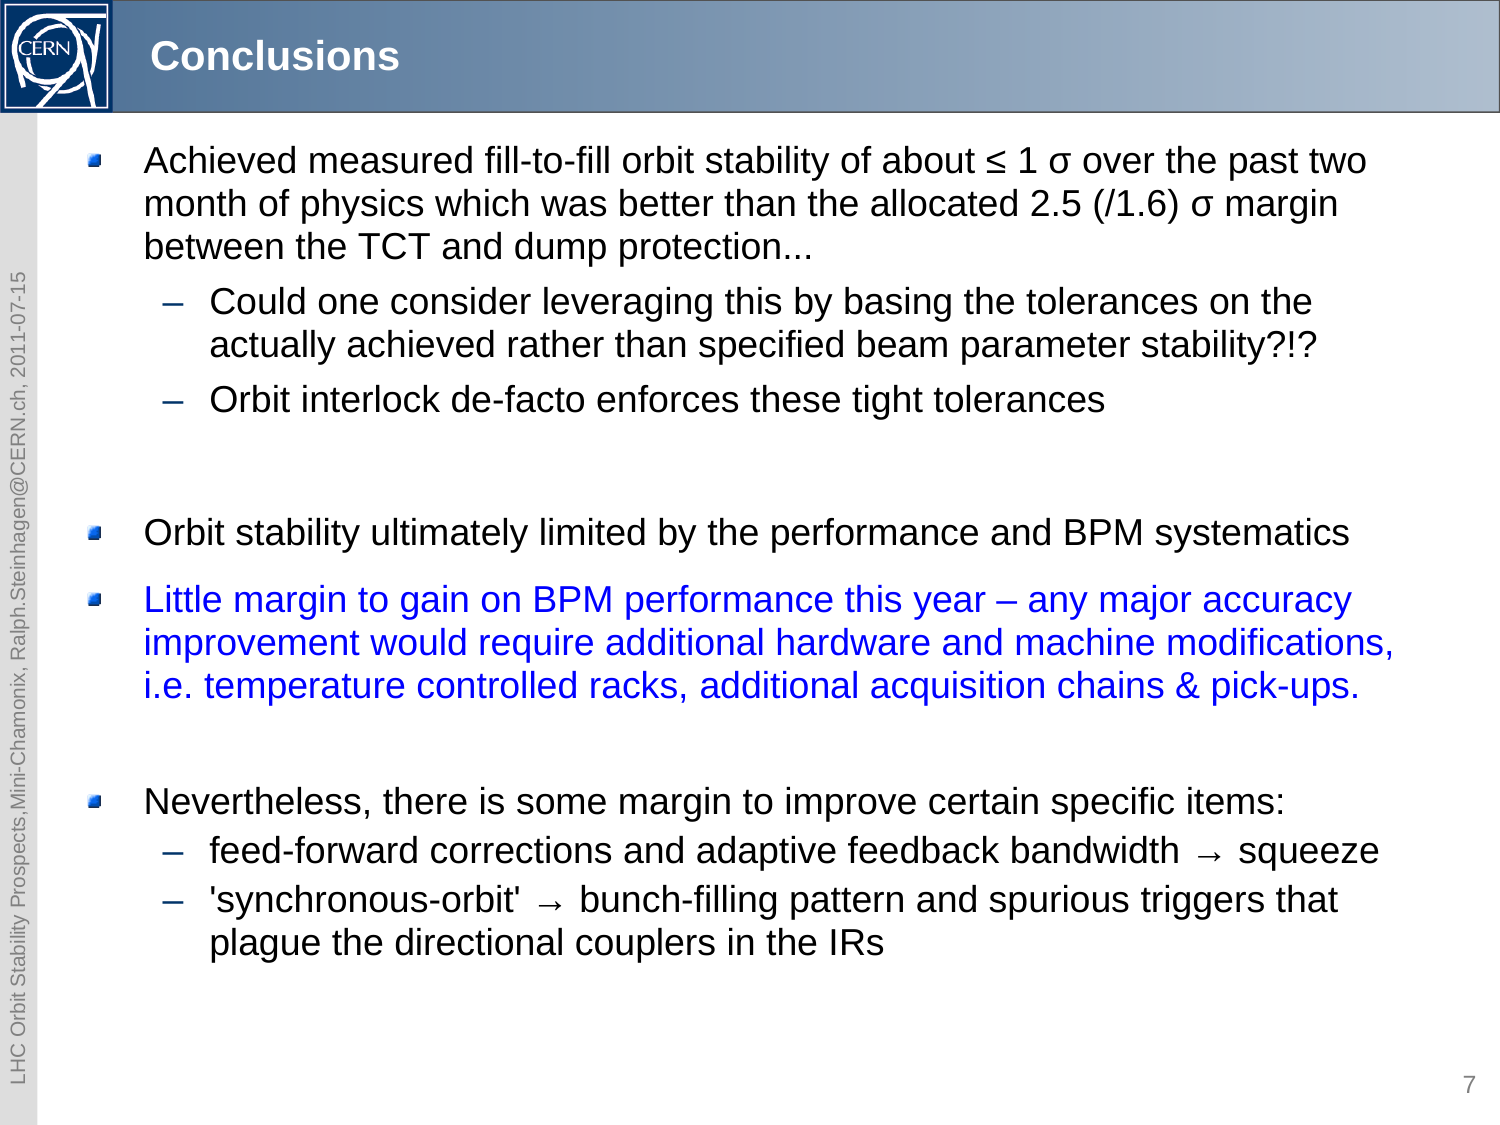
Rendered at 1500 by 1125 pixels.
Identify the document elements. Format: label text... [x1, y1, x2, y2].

list Achieved measured fill-to-fill orbit stability of about ≤ 1 σ over the past two month of physics which was better than the allocated 2.5 (/1.6) σ margin between the TCT and dump protection... Could one consider leveraging this by basing the tolerances on the actually achieved rather than specified beam parameter stability?!? Orbit interlock de-facto enforces these tight tolerances Orbit stability ultimately limited by the performance and BPM systematics Little margin to gain on BPM performance this year – any major accuracy improvement would require additional hardware and machine modifications, i.e. temperature controlled racks, additional acquisition chains & pick-ups. Nevertheless, there is some margin to improve certain specific items: feed-forward corrections and adaptive feedback bandwidth → squeeze 'synchronous-orbit' → bunch-filling pattern and spurious triggers that plague the directional couplers in the IRs [87, 137, 1438, 1030]
picture [0, 0, 113, 113]
title Conclusions [150, 0, 1201, 113]
